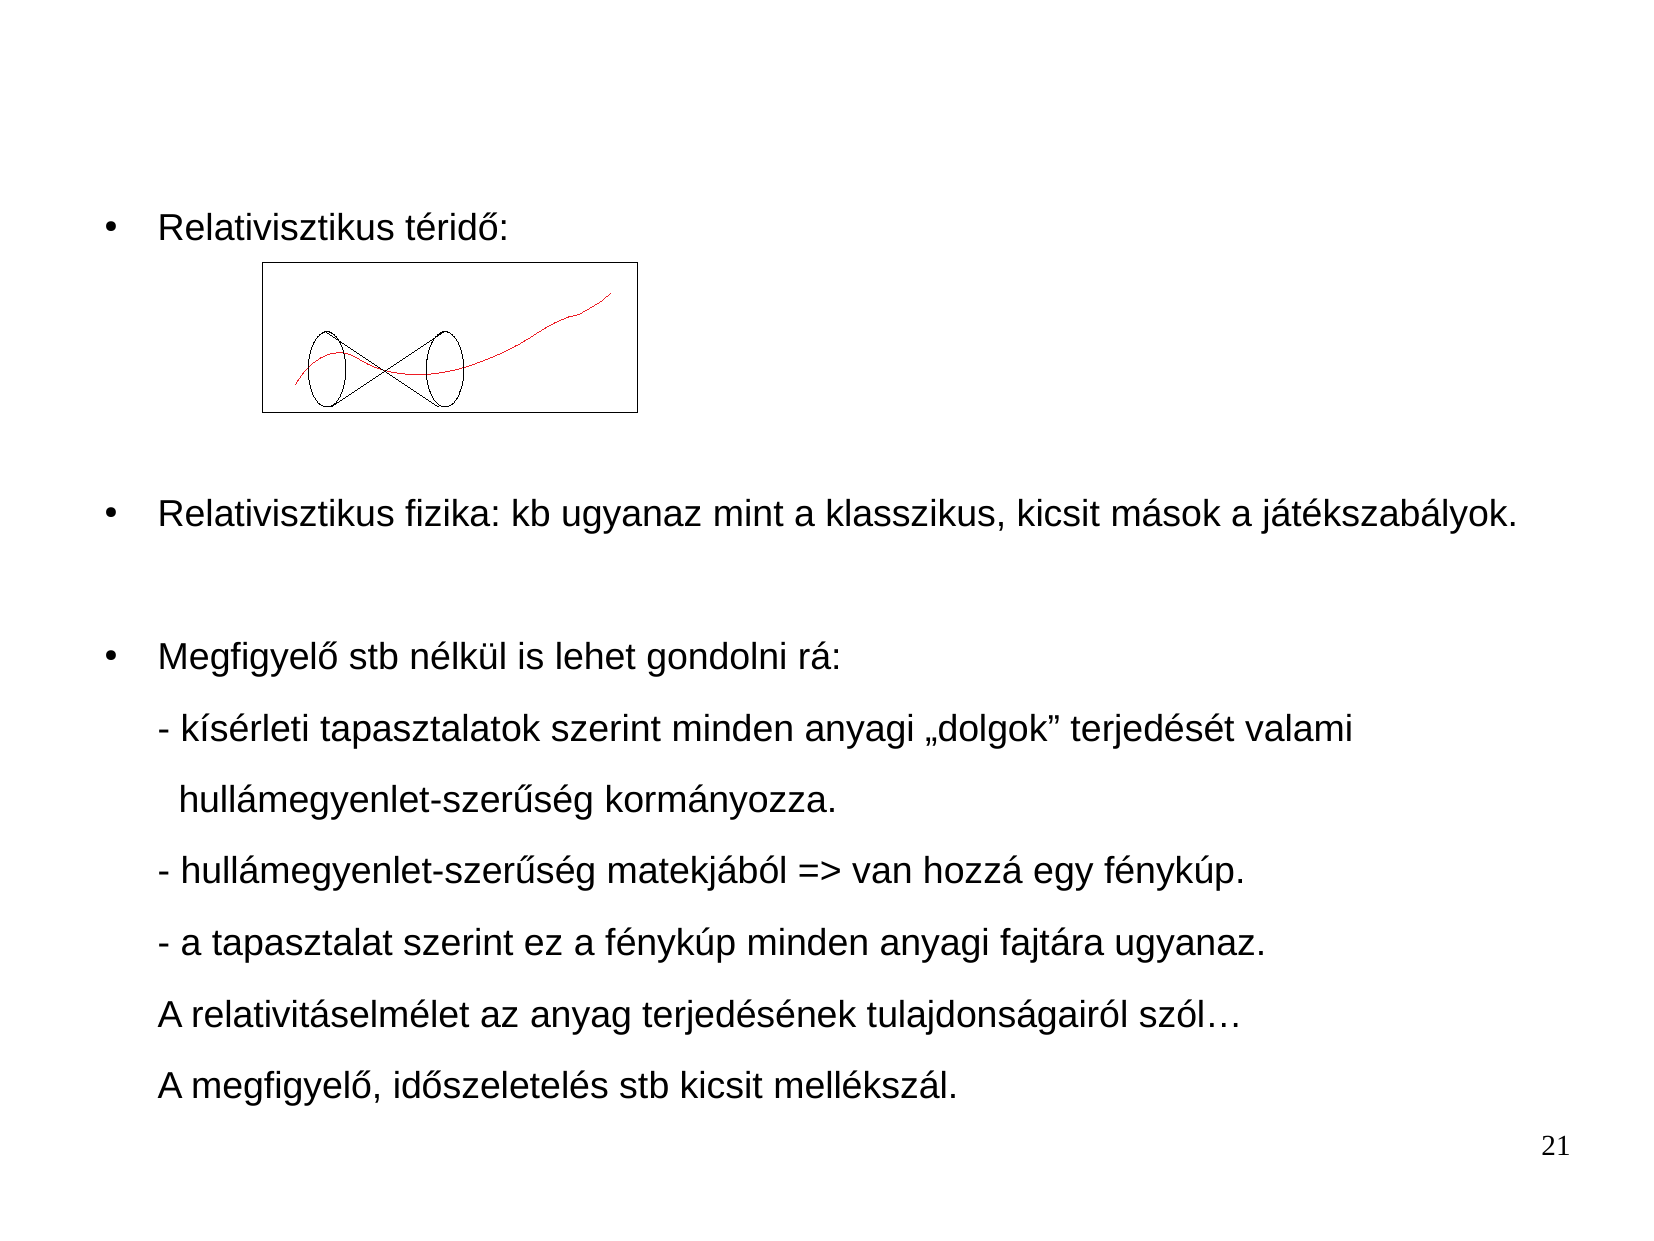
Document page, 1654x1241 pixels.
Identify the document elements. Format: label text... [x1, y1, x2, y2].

list Relativisztikus téridő: Relativisztikus fizika: kb ugyanaz mint a klasszikus, kicsit mások a játékszabályok. Megfigyelő stb nélkül is lehet gondolni rá: - kísérleti tapasztalatok szerint minden anyagi „dolgok” terjedését valami hullámegyenlet-szerűség kormányozza. - hullámegyenlet-szerűség matekjából => van hozzá egy fénykúp. - a tapasztalat szerint ez a fénykúp minden anyagi fajtára ugyanaz. A relativitáselmélet az anyag terjedésének tulajdonságairól szól… A megfigyelő, időszeletelés stb kicsit mellékszál. [86, 121, 1576, 1126]
